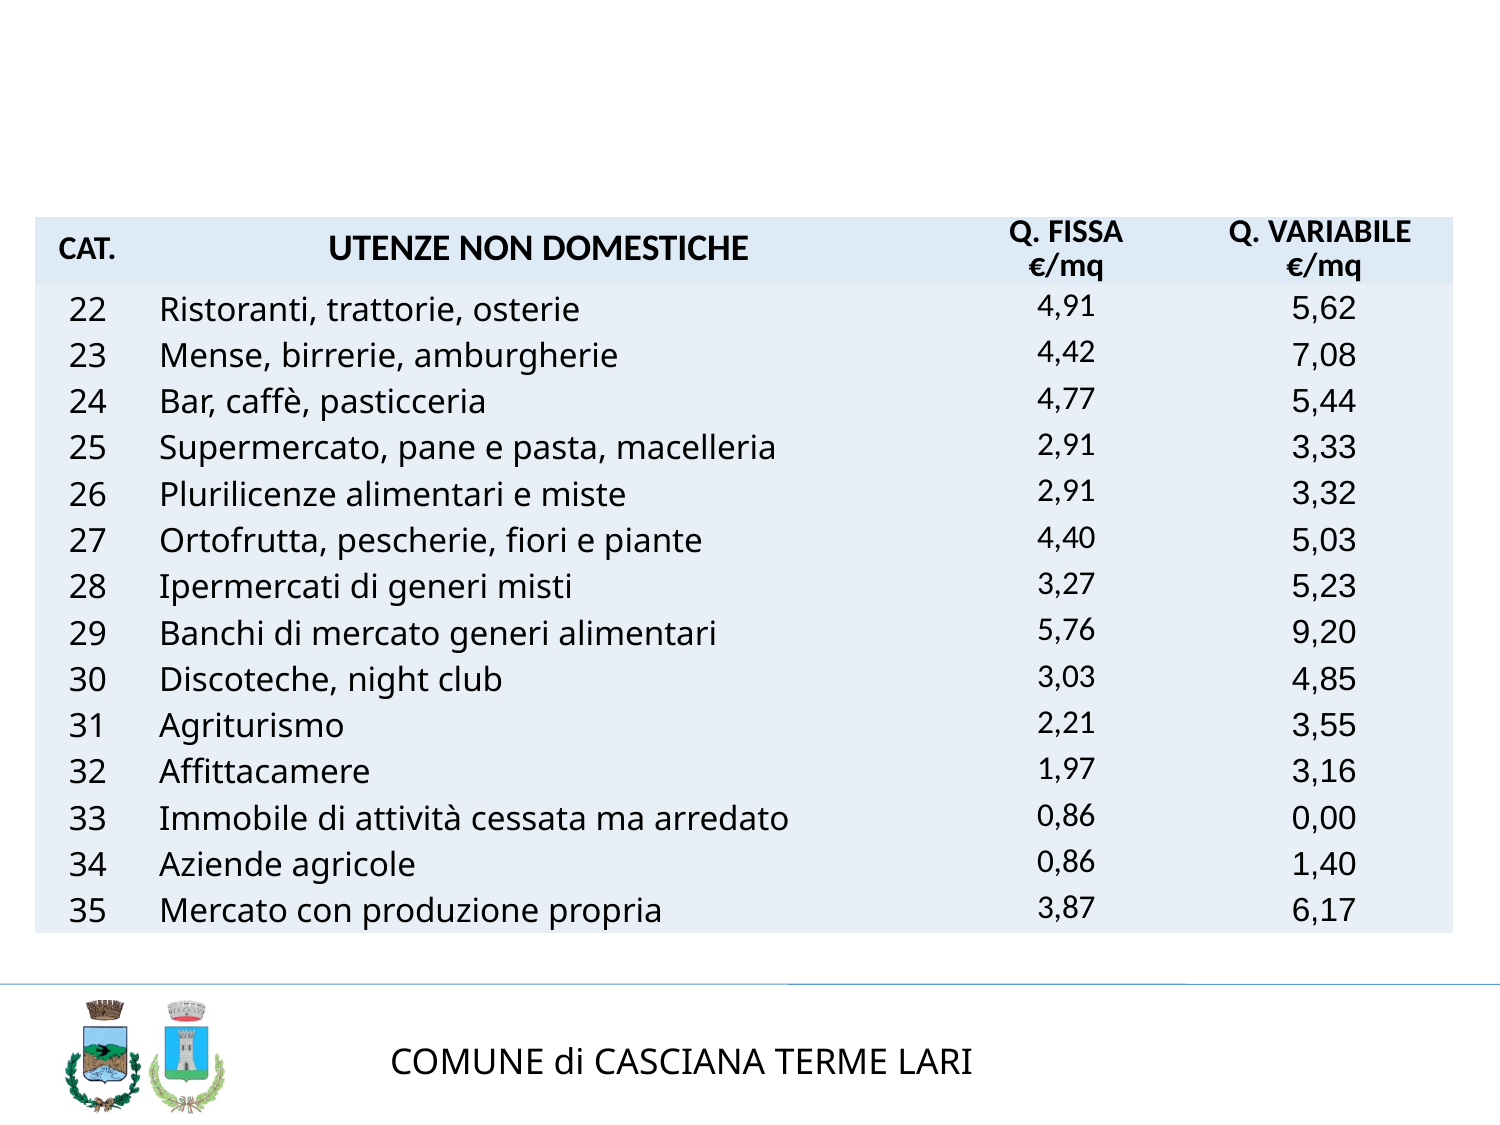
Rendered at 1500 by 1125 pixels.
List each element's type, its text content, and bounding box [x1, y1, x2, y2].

table_cell 29 [35, 609, 141, 655]
table_cell 28 [35, 562, 141, 609]
table_cell Bar, caffè, pasticceria [141, 377, 937, 423]
table_cell 9,20 [1195, 609, 1453, 655]
table_cell 3,27 [937, 562, 1195, 609]
table_cell Mense, birrerie, amburgherie [141, 331, 937, 377]
table_cell 33 [35, 794, 141, 840]
table_cell 1,40 [1195, 840, 1453, 886]
table_cell 3,55 [1195, 701, 1453, 747]
text_box COMUNE di CASCIANA TERME LARI [374, 1031, 1500, 1089]
table_header Q. VARIABILE €/mq [1195, 217, 1453, 284]
table_cell 1,97 [937, 747, 1195, 794]
table_cell Ristoranti, trattorie, osterie [141, 284, 937, 331]
table_cell 4,42 [937, 331, 1195, 377]
table_cell 26 [35, 470, 141, 516]
table_cell 2,91 [937, 423, 1195, 470]
table_cell Discoteche, night club [141, 655, 937, 701]
table_cell 24 [35, 377, 141, 423]
table_cell 3,87 [937, 886, 1195, 933]
table_cell 7,08 [1195, 331, 1453, 377]
table_cell 0,86 [937, 840, 1195, 886]
table_cell Plurilicenze alimentari e miste [141, 470, 937, 516]
table_cell 5,76 [937, 609, 1195, 655]
table_cell 32 [35, 747, 141, 794]
picture [46, 1000, 258, 1114]
table_header UTENZE NON DOMESTICHE [141, 217, 937, 284]
table_cell 2,91 [937, 470, 1195, 516]
table_header CAT. [35, 217, 141, 284]
table_cell 5,62 [1195, 284, 1453, 331]
table_cell 3,32 [1195, 470, 1453, 516]
table_cell Ipermercati di generi misti [141, 562, 937, 609]
table_cell Agriturismo [141, 701, 937, 747]
table_cell 22 [35, 284, 141, 331]
table_cell Aziende agricole [141, 840, 937, 886]
table_cell Immobile di attività cessata ma arredato [141, 794, 937, 840]
table_cell 4,77 [937, 377, 1195, 423]
table_cell 35 [35, 886, 141, 933]
table_cell 25 [35, 423, 141, 470]
table_cell 30 [35, 655, 141, 701]
table_cell Banchi di mercato generi alimentari [141, 609, 937, 655]
table_cell 5,44 [1195, 377, 1453, 423]
table_cell 23 [35, 331, 141, 377]
table_cell 0,86 [937, 794, 1195, 840]
table_cell 31 [35, 701, 141, 747]
table_cell 34 [35, 840, 141, 886]
table_cell 6,17 [1195, 886, 1453, 933]
table_cell Affittacamere [141, 747, 937, 794]
table_cell 2,21 [937, 701, 1195, 747]
table_cell 0,00 [1195, 794, 1453, 840]
table_cell Supermercato, pane e pasta, macelleria [141, 423, 937, 470]
table_cell 3,03 [937, 655, 1195, 701]
table_cell 5,23 [1195, 562, 1453, 609]
table_cell 5,03 [1195, 516, 1453, 562]
table_cell 3,33 [1195, 423, 1453, 470]
table_cell Ortofrutta, pescherie, fiori e piante [141, 516, 937, 562]
table_cell 27 [35, 516, 141, 562]
table_header Q. FISSA €/mq [937, 217, 1195, 284]
table_cell 4,85 [1195, 655, 1453, 701]
table_cell 3,16 [1195, 747, 1453, 794]
table_cell 4,40 [937, 516, 1195, 562]
table_cell 4,91 [937, 284, 1195, 331]
table_cell Mercato con produzione propria [141, 886, 937, 933]
